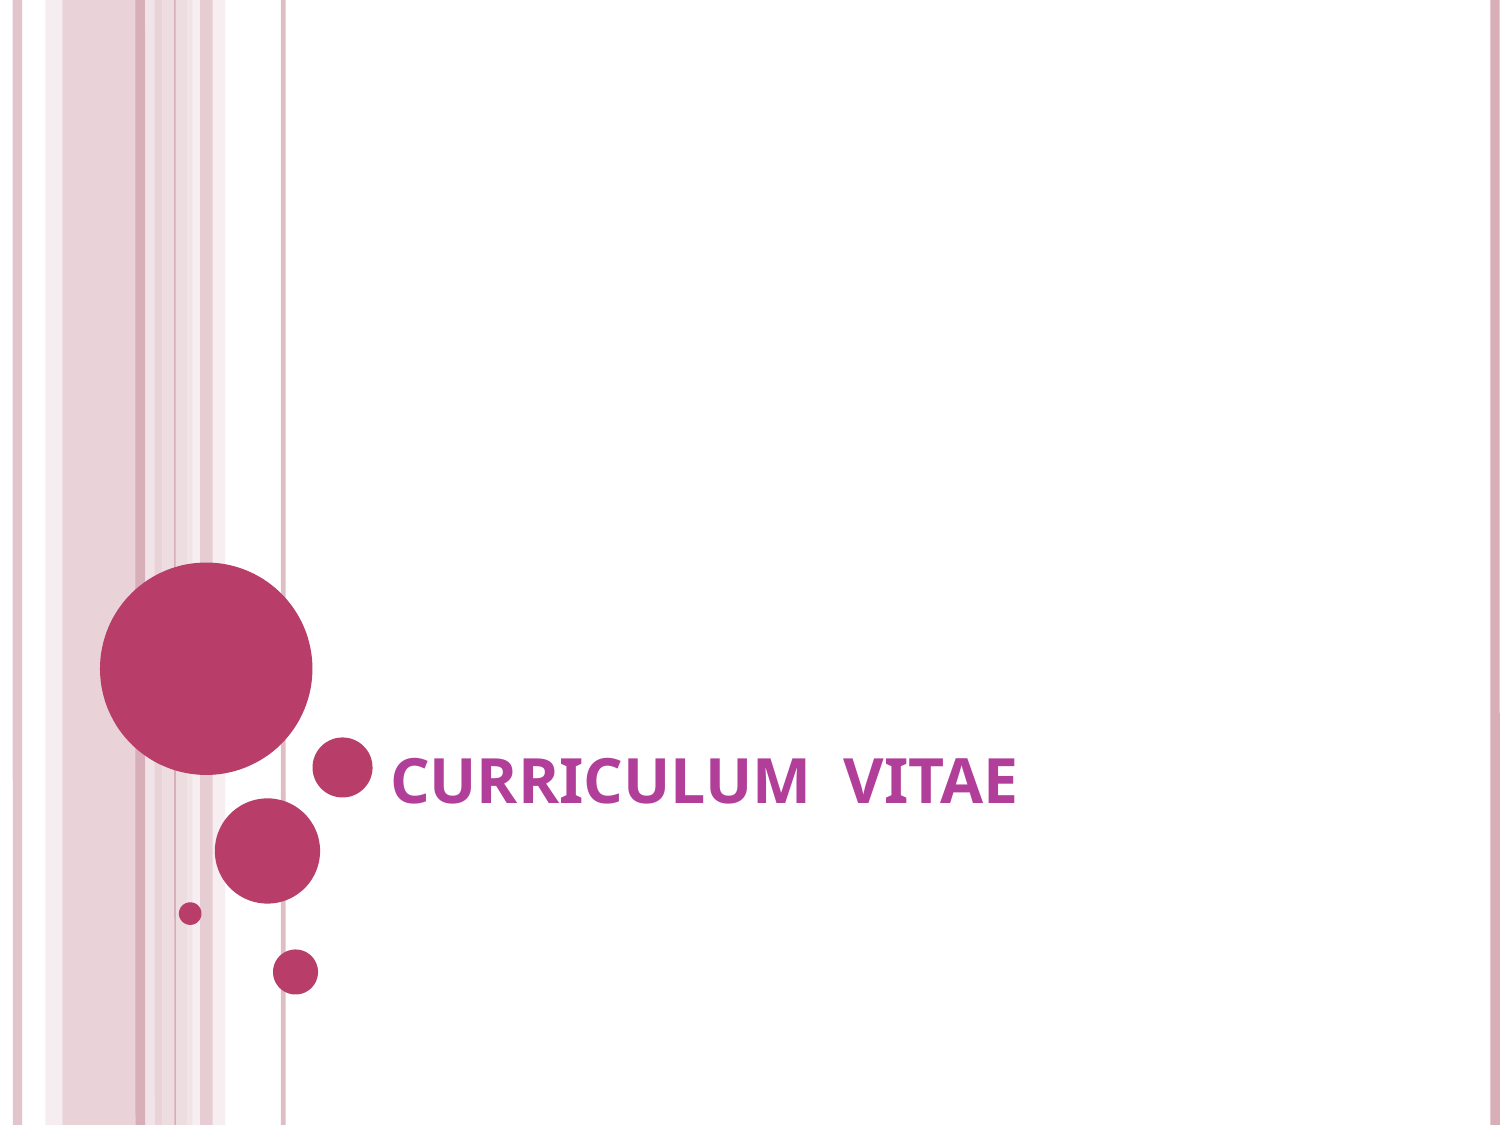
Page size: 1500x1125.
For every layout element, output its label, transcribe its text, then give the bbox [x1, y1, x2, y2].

title CURRICULUM VITAE [375, 512, 1388, 824]
